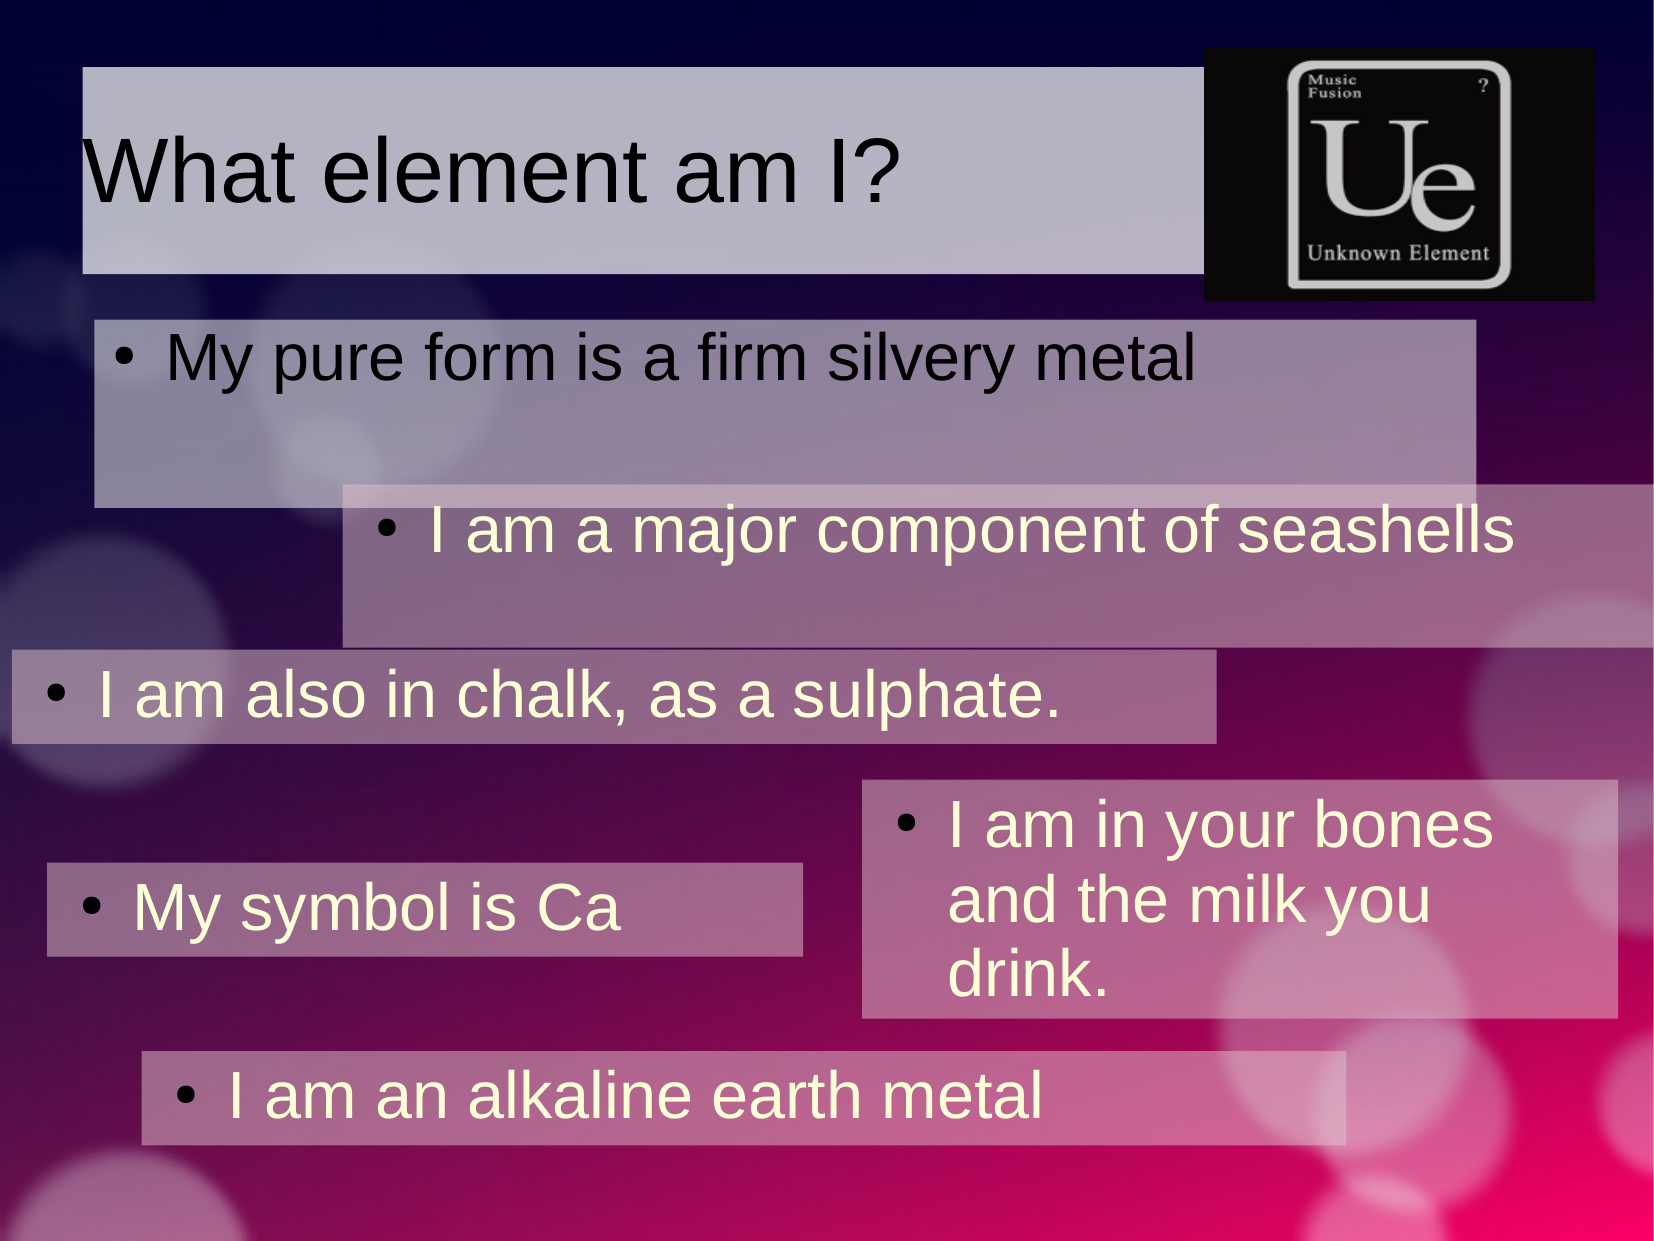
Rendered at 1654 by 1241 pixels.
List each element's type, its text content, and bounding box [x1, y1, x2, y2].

text_box I am also in chalk, as a sulphate. [11, 649, 1217, 744]
text_box My symbol is Ca [47, 862, 804, 957]
list My pure form is a firm silvery metal [94, 319, 1477, 508]
text_box I am an alkaline earth metal [141, 1051, 1347, 1146]
text_box I am in your bones and the milk you drink. [862, 779, 1619, 1018]
picture [0, 0, 1654, 1241]
text_box I am a major component of seashells [342, 484, 1654, 648]
title What element am I? [82, 67, 1204, 275]
